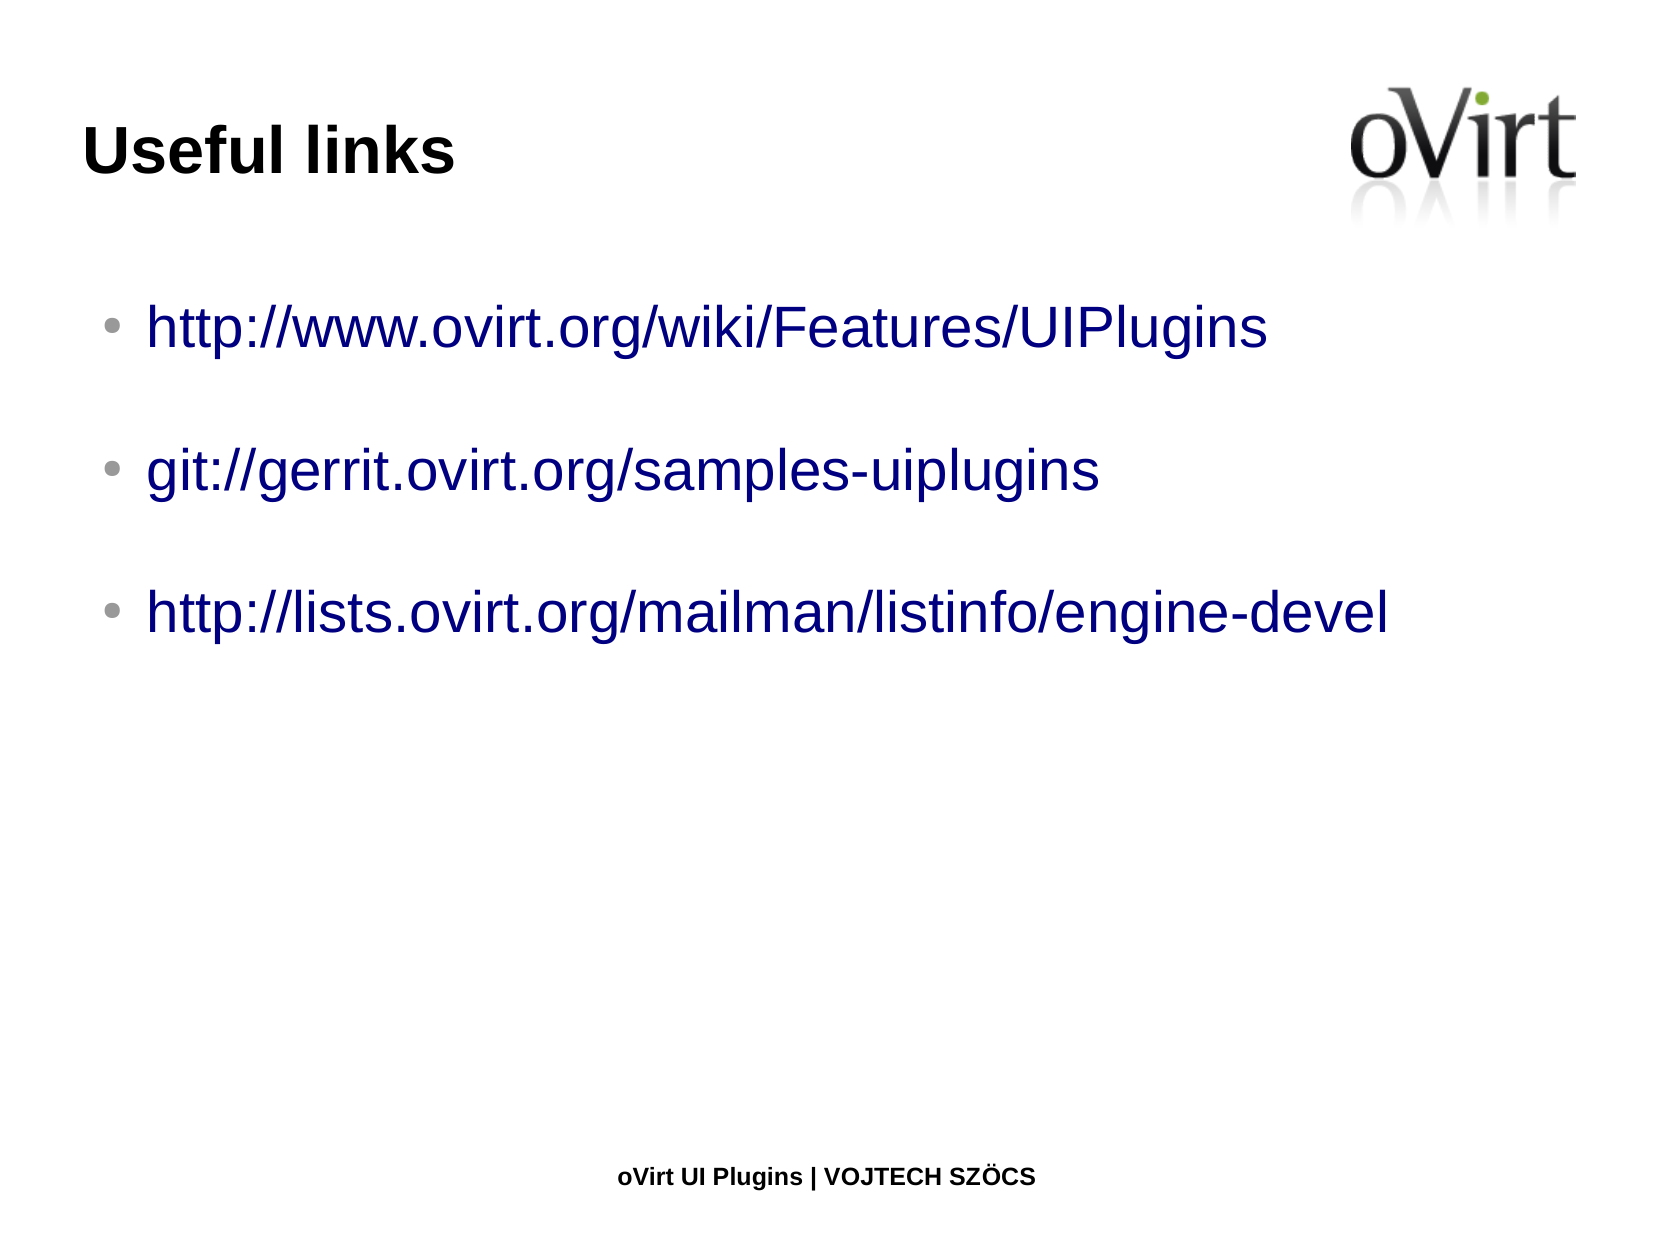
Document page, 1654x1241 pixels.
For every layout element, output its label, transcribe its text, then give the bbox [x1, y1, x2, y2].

title Useful links [82, 37, 1303, 226]
picture [1351, 79, 1576, 228]
list http://www.ovirt.org/wiki/Features/UIPlugins git://gerrit.ovirt.org/samples-uiplugins http://lists.ovirt.org/mailman/listinfo/engine-devel [86, 262, 1576, 1051]
